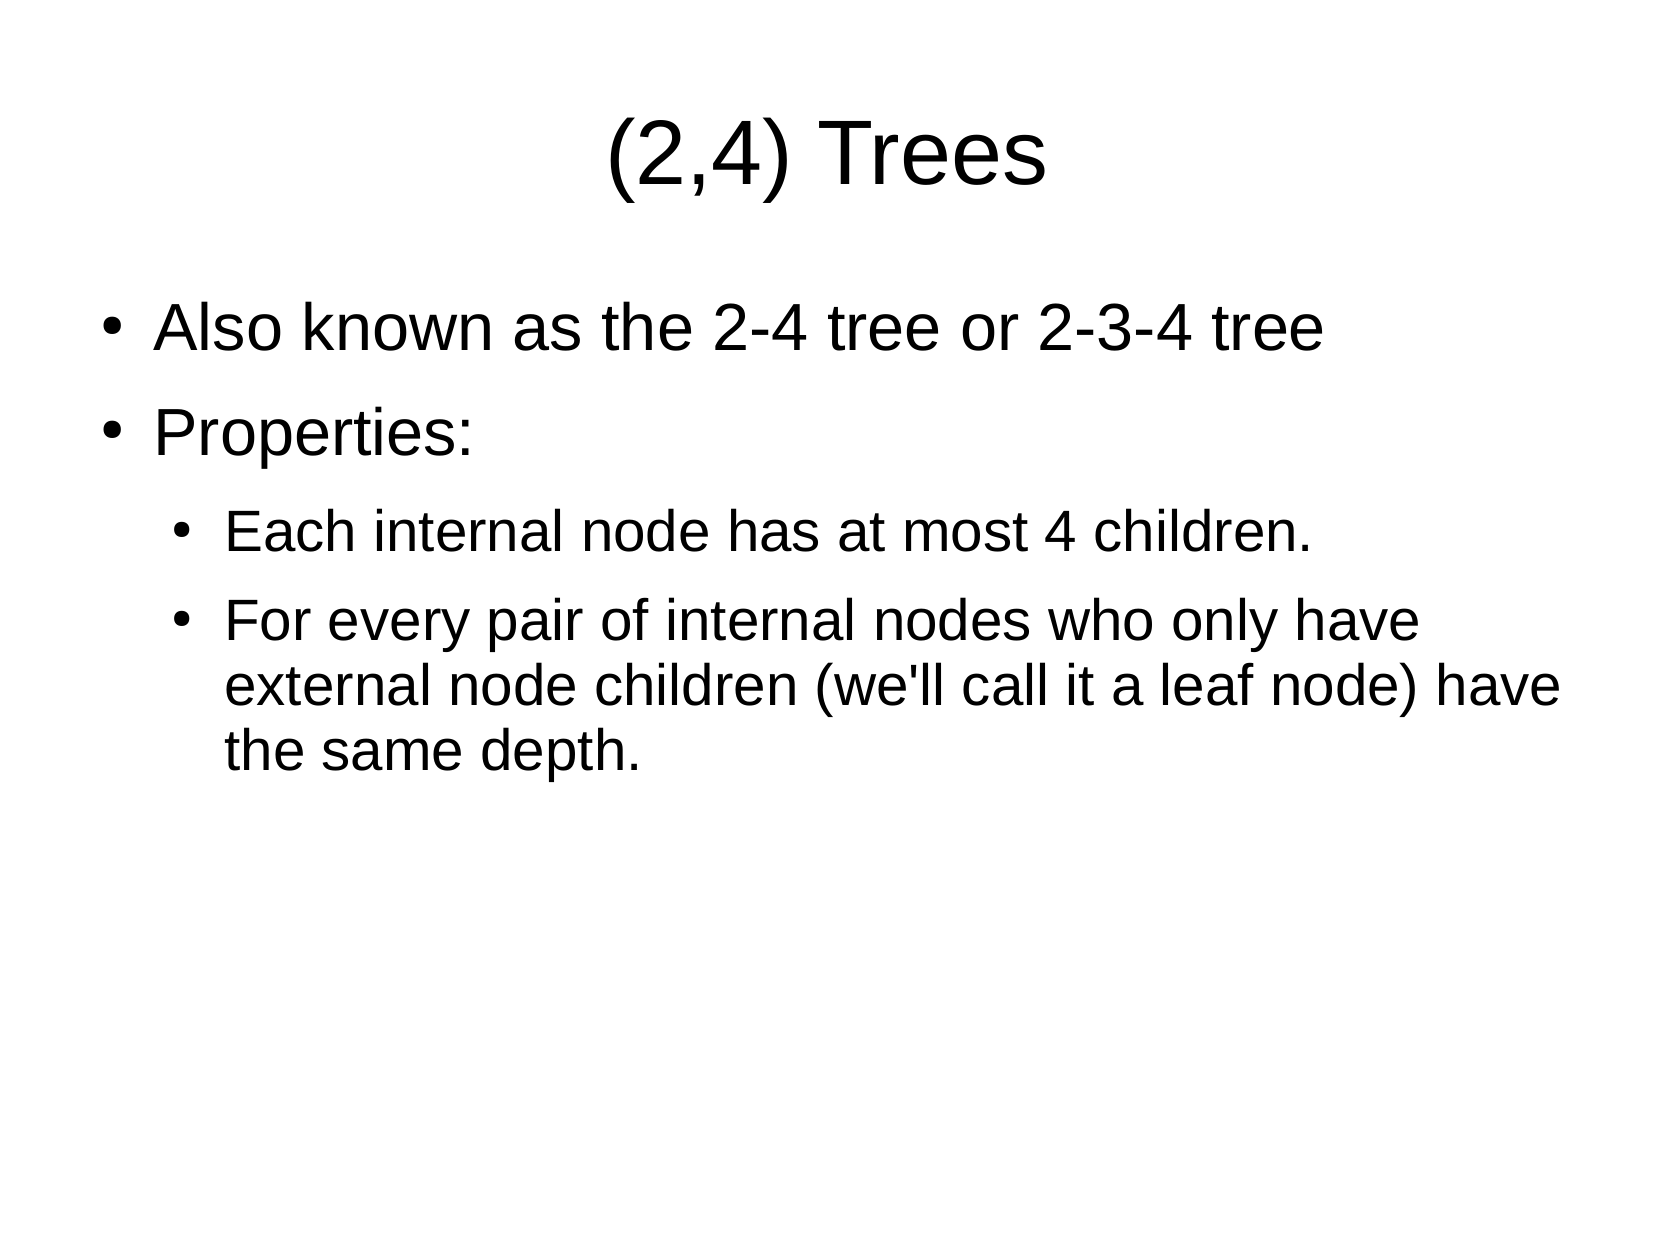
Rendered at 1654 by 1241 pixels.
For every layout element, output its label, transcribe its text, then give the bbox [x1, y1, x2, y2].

list Also known as the 2-4 tree or 2-3-4 tree Properties: Each internal node has at most 4 children. For every pair of internal nodes who only have external node children (we'll call it a leaf node) have the same depth. [82, 290, 1571, 1094]
title (2,4) Trees [82, 49, 1571, 257]
